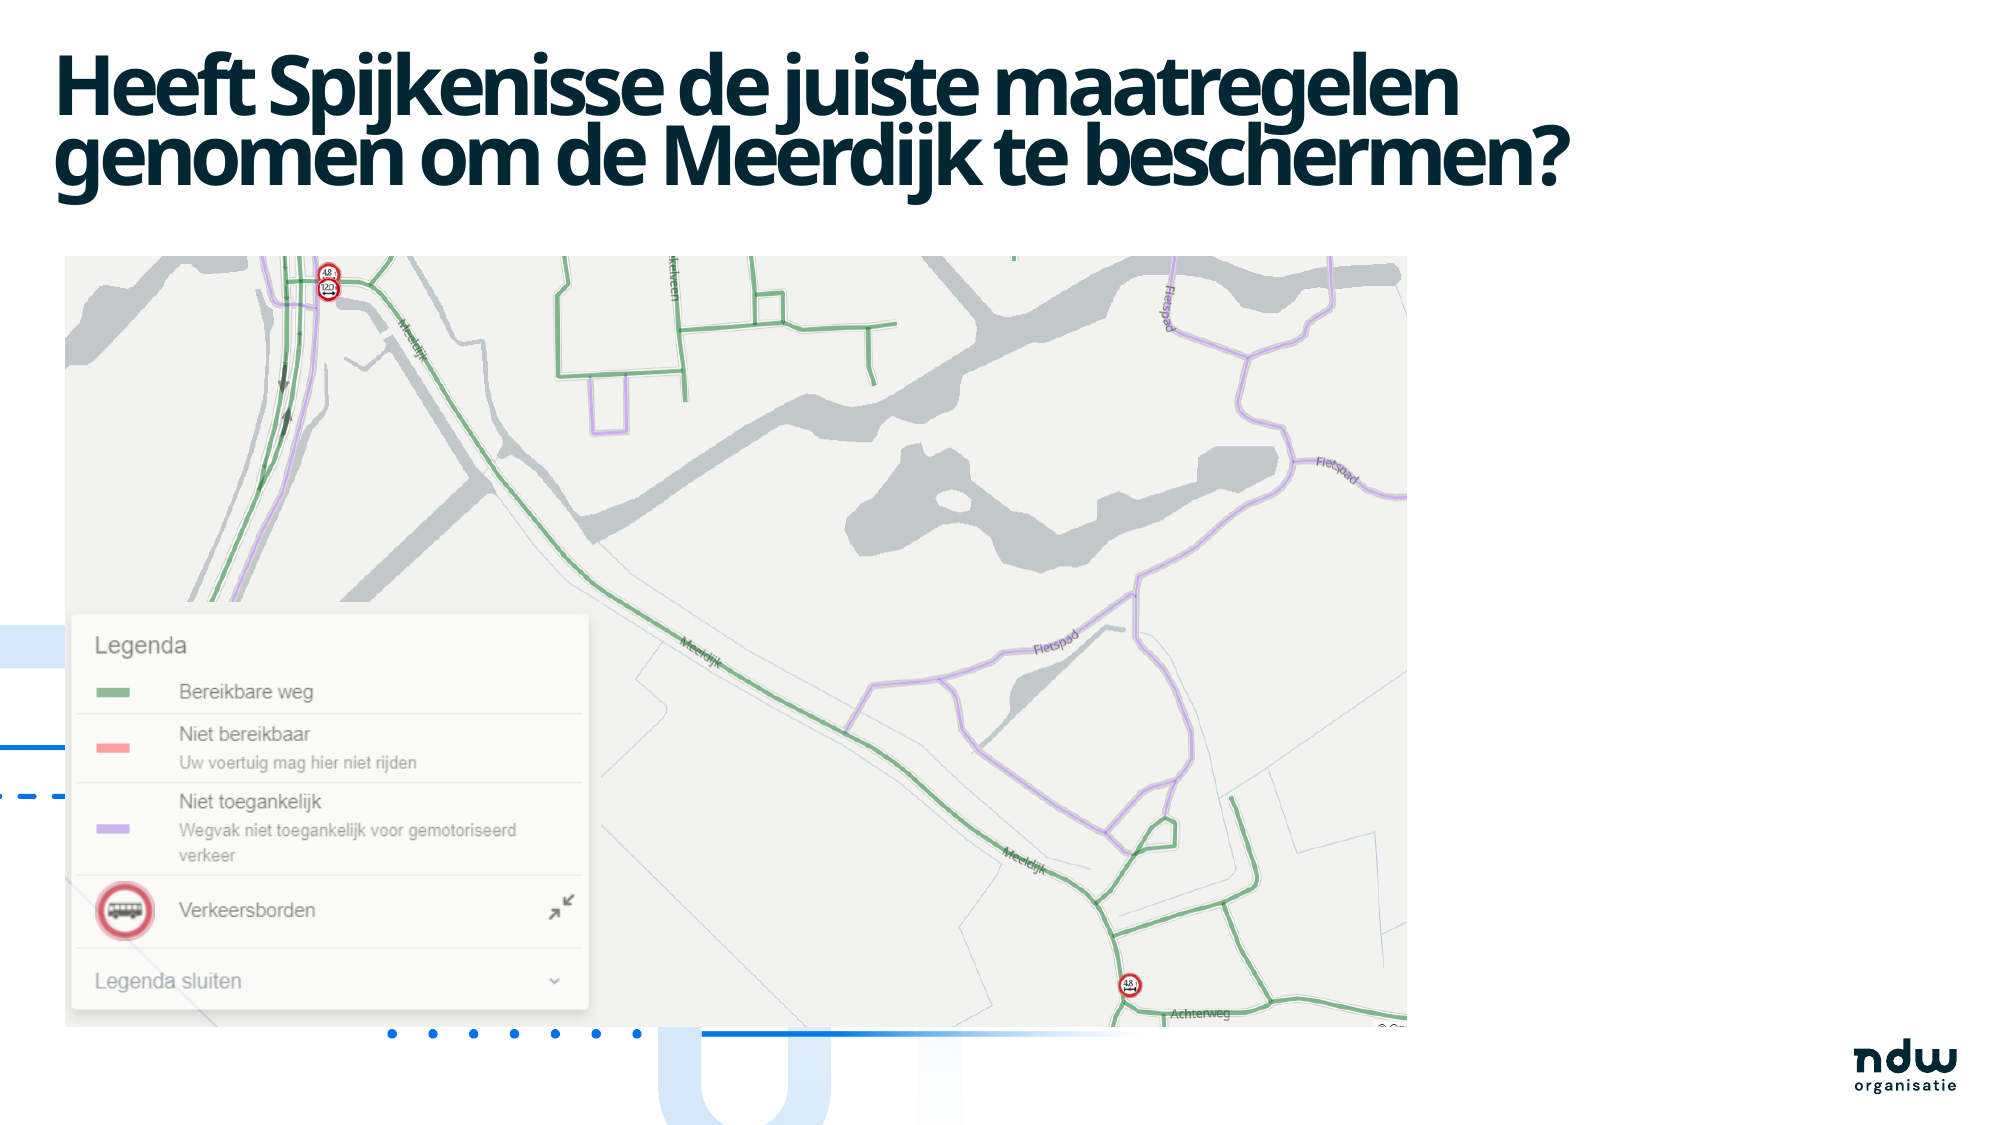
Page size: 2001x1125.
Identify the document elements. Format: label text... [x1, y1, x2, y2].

picture [65, 256, 1407, 1027]
title Heeft Spijkenisse de juiste maatregelen genomen om de Meerdijk te beschermen? [37, 21, 1763, 239]
